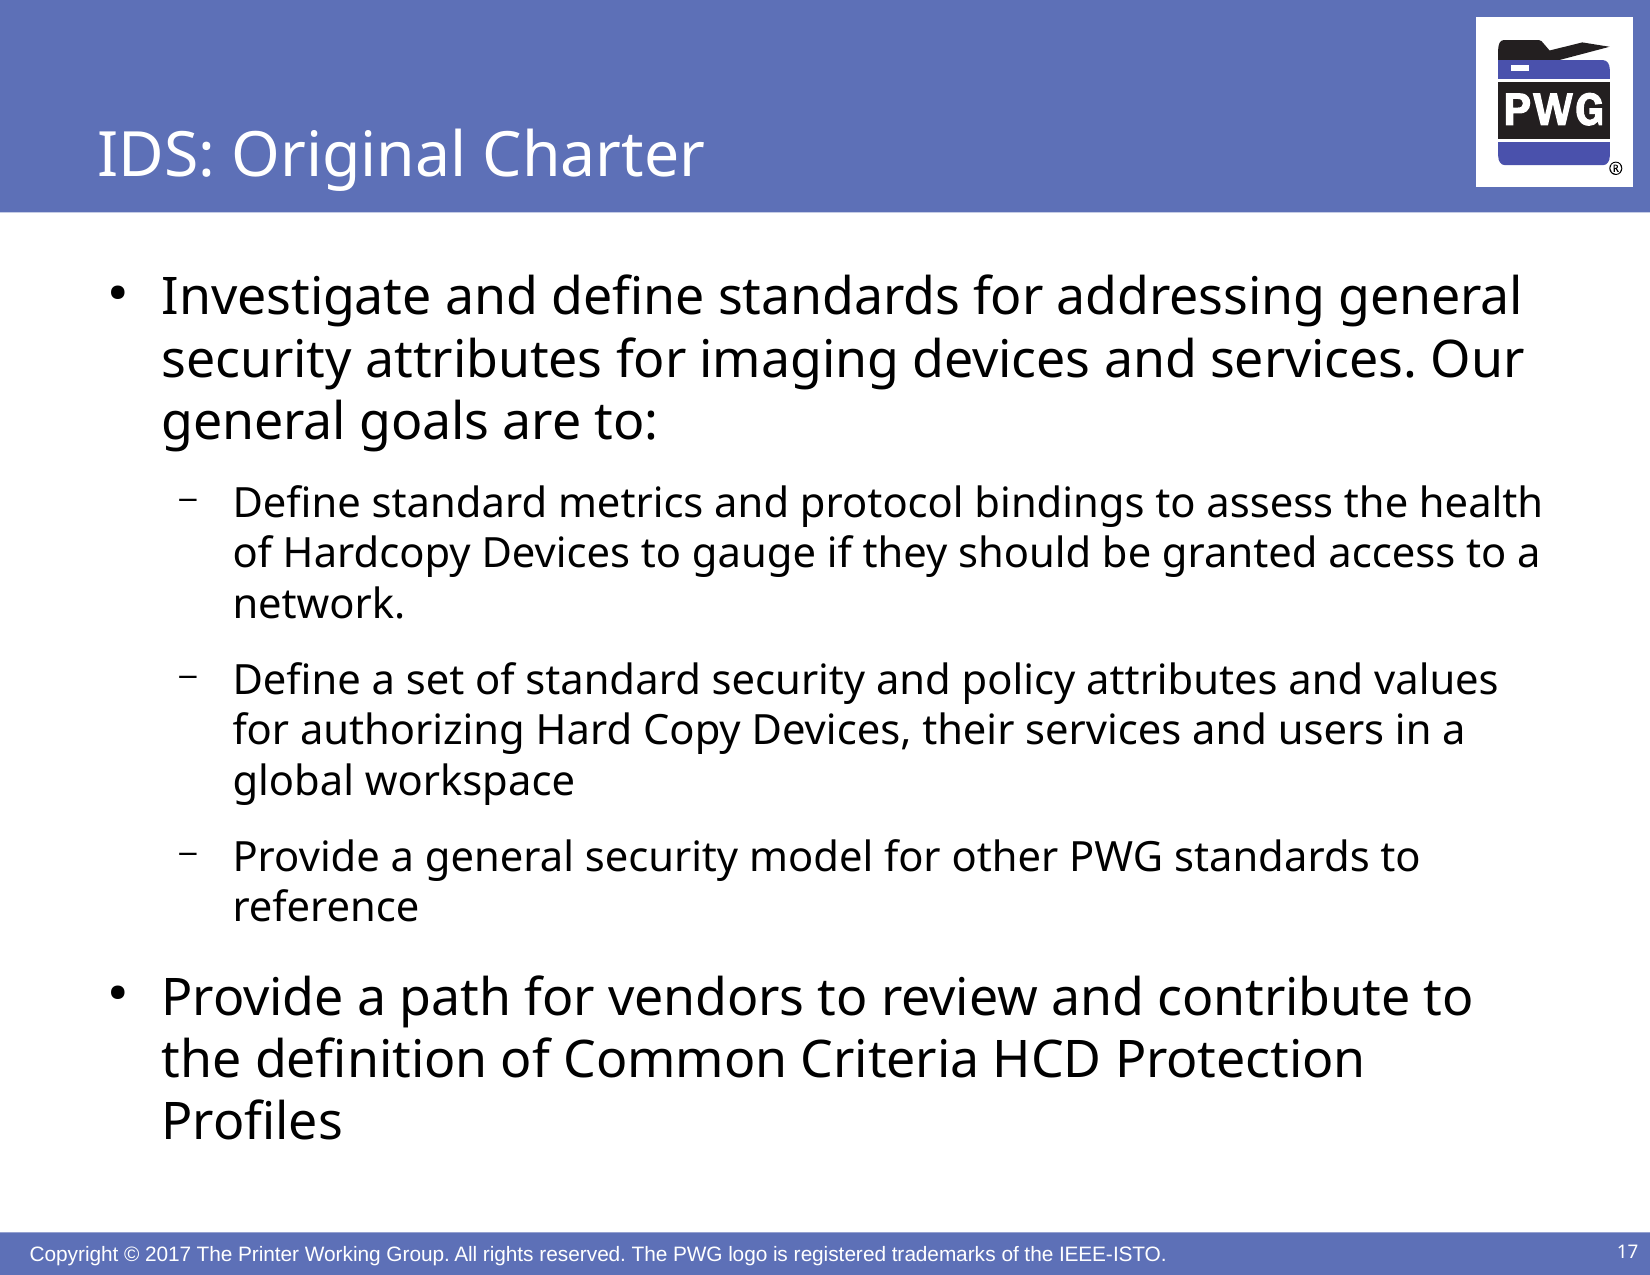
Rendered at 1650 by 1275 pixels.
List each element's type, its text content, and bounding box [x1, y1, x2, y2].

title IDS: Original Charter [82, 8, 1449, 198]
list Investigate and define standards for addressing general security attributes for imaging devices and services. Our general goals are to: Define standard metrics and protocol bindings to assess the health of Hardcopy Devices to gauge if they should be granted access to a network. Define a set of standard security and policy attributes and values for authorizing Hard Copy Devices, their services and users in a global workspace Provide a general security model for other PWG standards to reference Provide a path for vendors to review and contribute to the definition of Common Criteria HCD Protection Profiles [82, 254, 1568, 1233]
